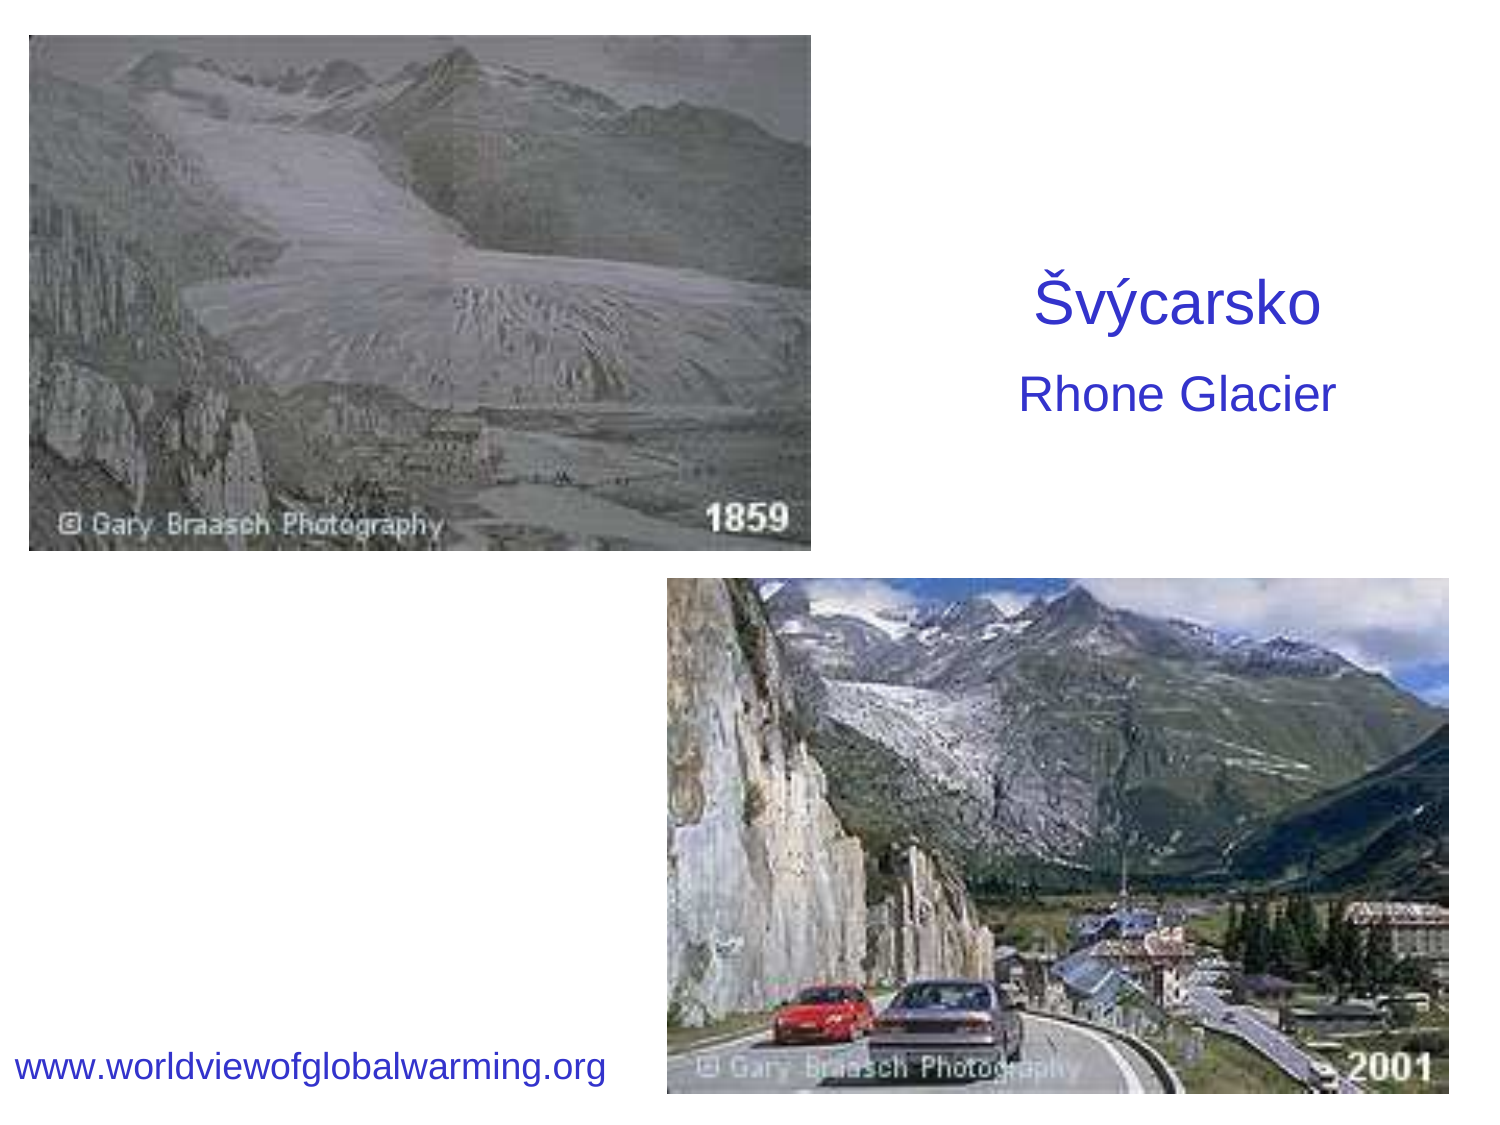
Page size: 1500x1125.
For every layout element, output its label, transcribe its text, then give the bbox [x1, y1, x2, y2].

text_box www.worldviewofglobalwarming.org [0, 1016, 656, 1106]
picture [667, 578, 1449, 1094]
picture [29, 35, 811, 551]
text_box Švýcarsko Rhone Glacier [952, 224, 1405, 516]
